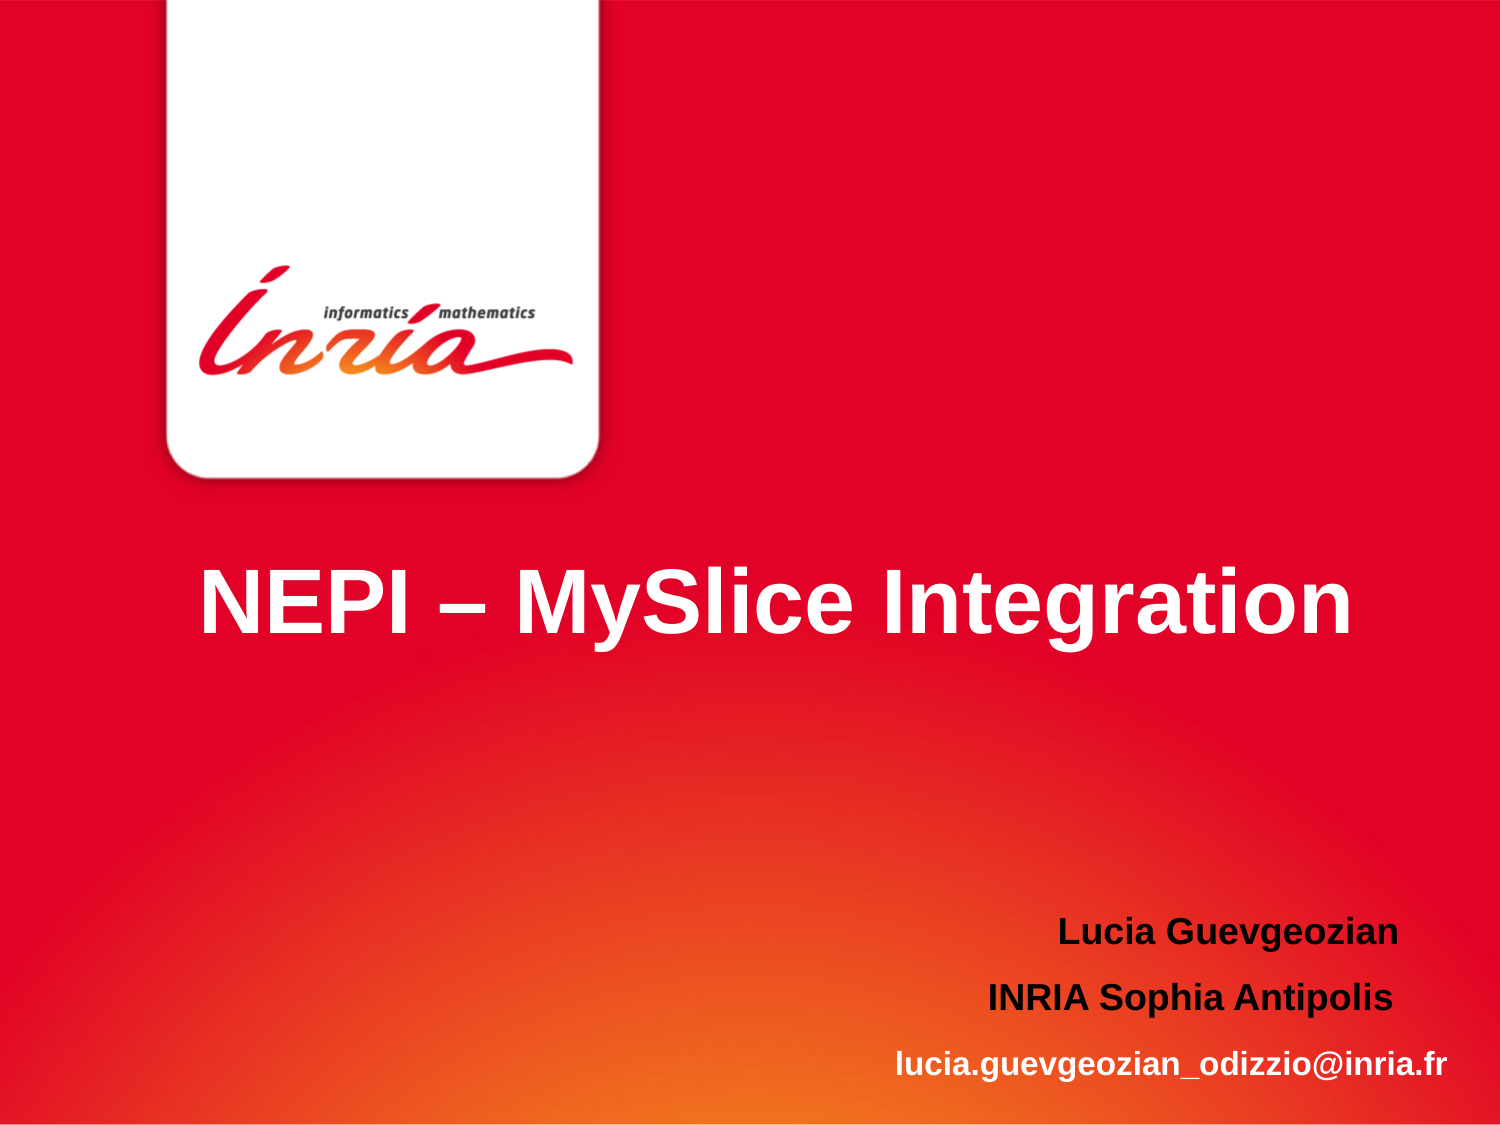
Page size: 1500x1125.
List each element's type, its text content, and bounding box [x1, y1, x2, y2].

title NEPI – MySlice Integration [151, 534, 1403, 692]
subtitle Lucia Guevgeozian INRIA Sophia Antipolis [174, 900, 1426, 1040]
text_box lucia.guevgeozian_odizzio@inria.fr [61, 1040, 1449, 1085]
picture [0, 0, 1500, 1125]
